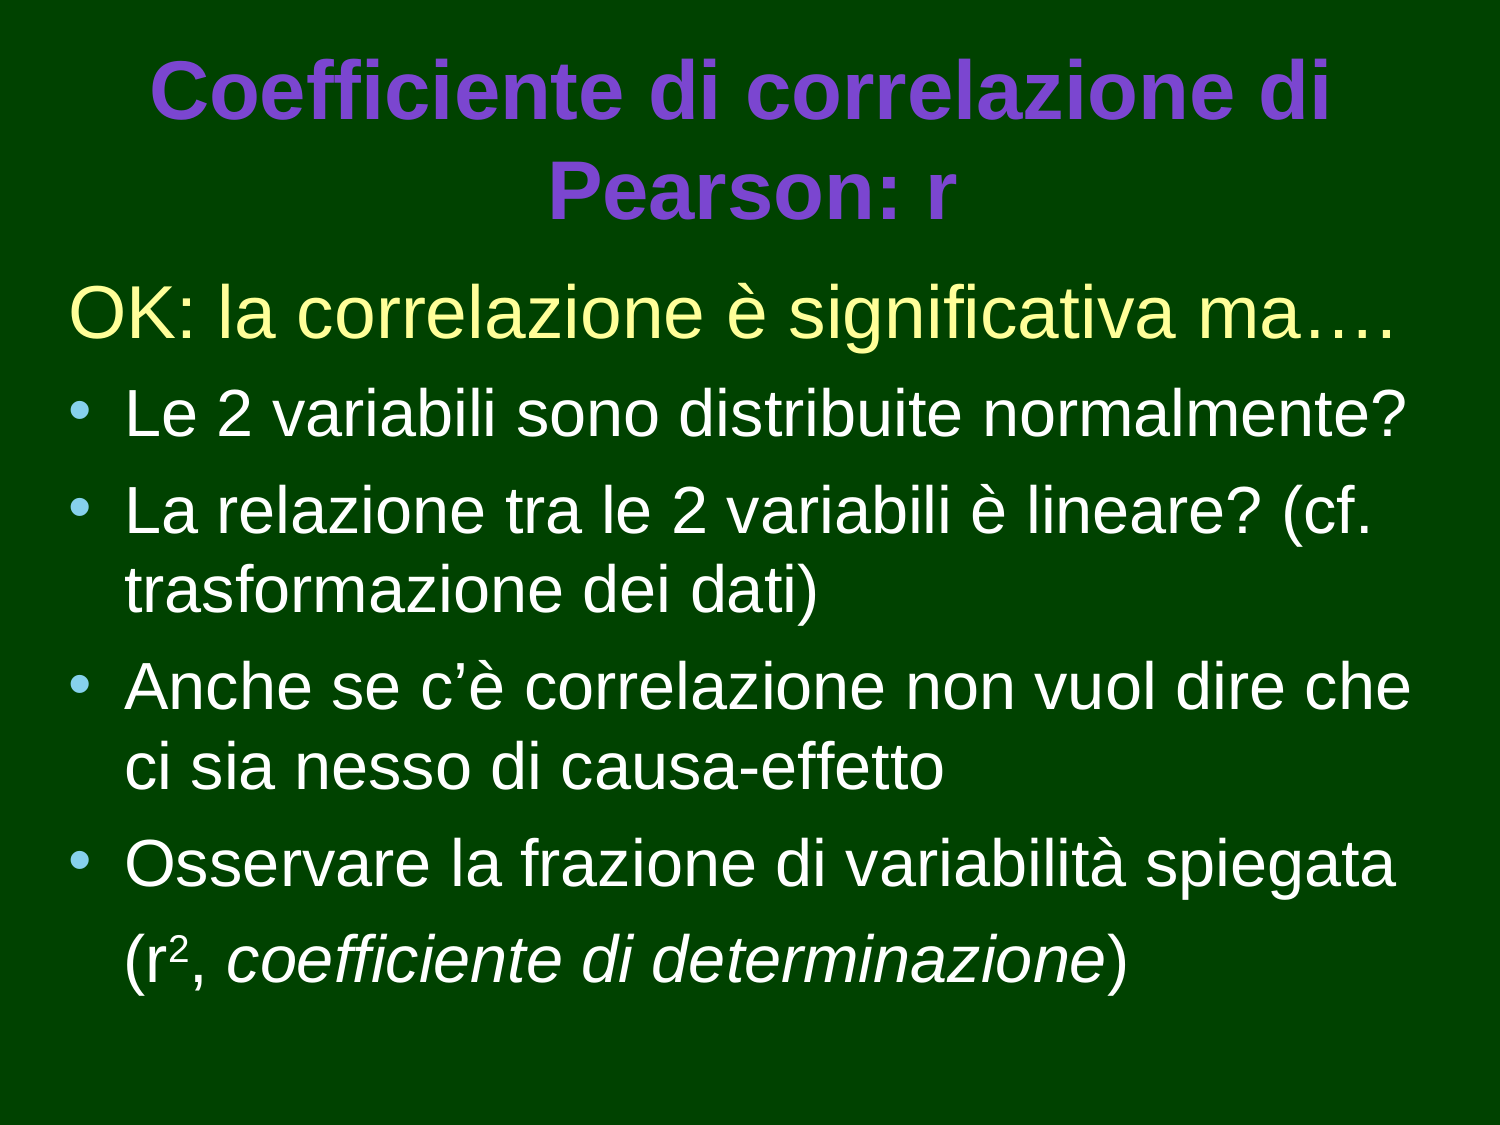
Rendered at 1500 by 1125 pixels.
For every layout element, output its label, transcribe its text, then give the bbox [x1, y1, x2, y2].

text_box OK: la correlazione è significativa ma…. Le 2 variabili sono distribuite normalmente? La relazione tra le 2 variabili è lineare? (cf. trasformazione dei dati) Anche se c’è correlazione non vuol dire che ci sia nesso di causa-effetto Osservare la frazione di variabilità spiegata (r2, coefficiente di determinazione) [53, 255, 1454, 946]
text_box Coefficiente di correlazione di Pearson: r [17, 42, 1489, 231]
